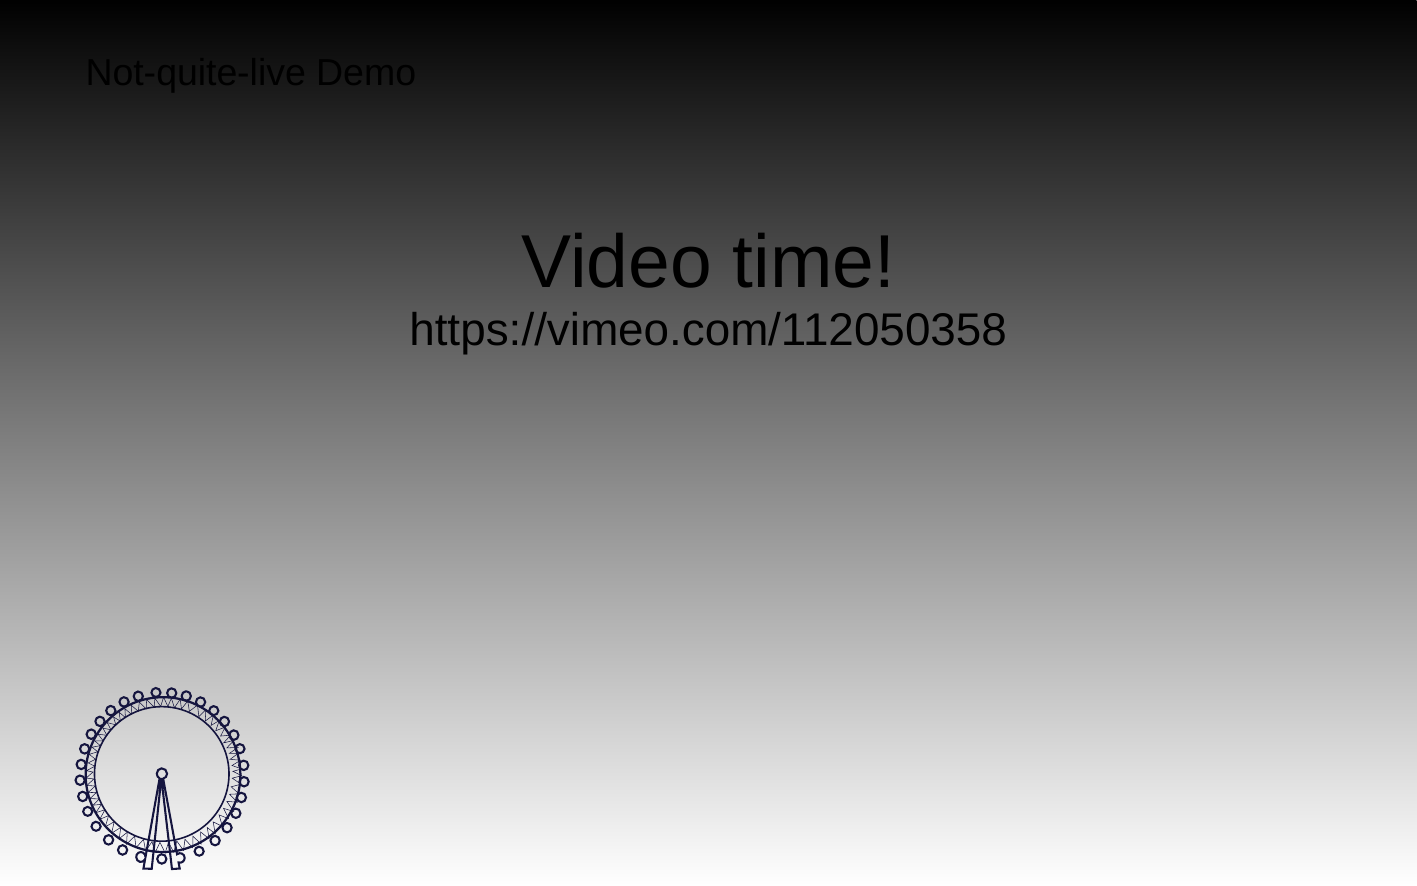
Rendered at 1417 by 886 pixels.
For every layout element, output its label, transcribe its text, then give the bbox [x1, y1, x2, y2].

title Not-quite-live Demo [70, 44, 1346, 186]
subtitle Video time! https://vimeo.com/112050358 [141, 212, 1276, 753]
